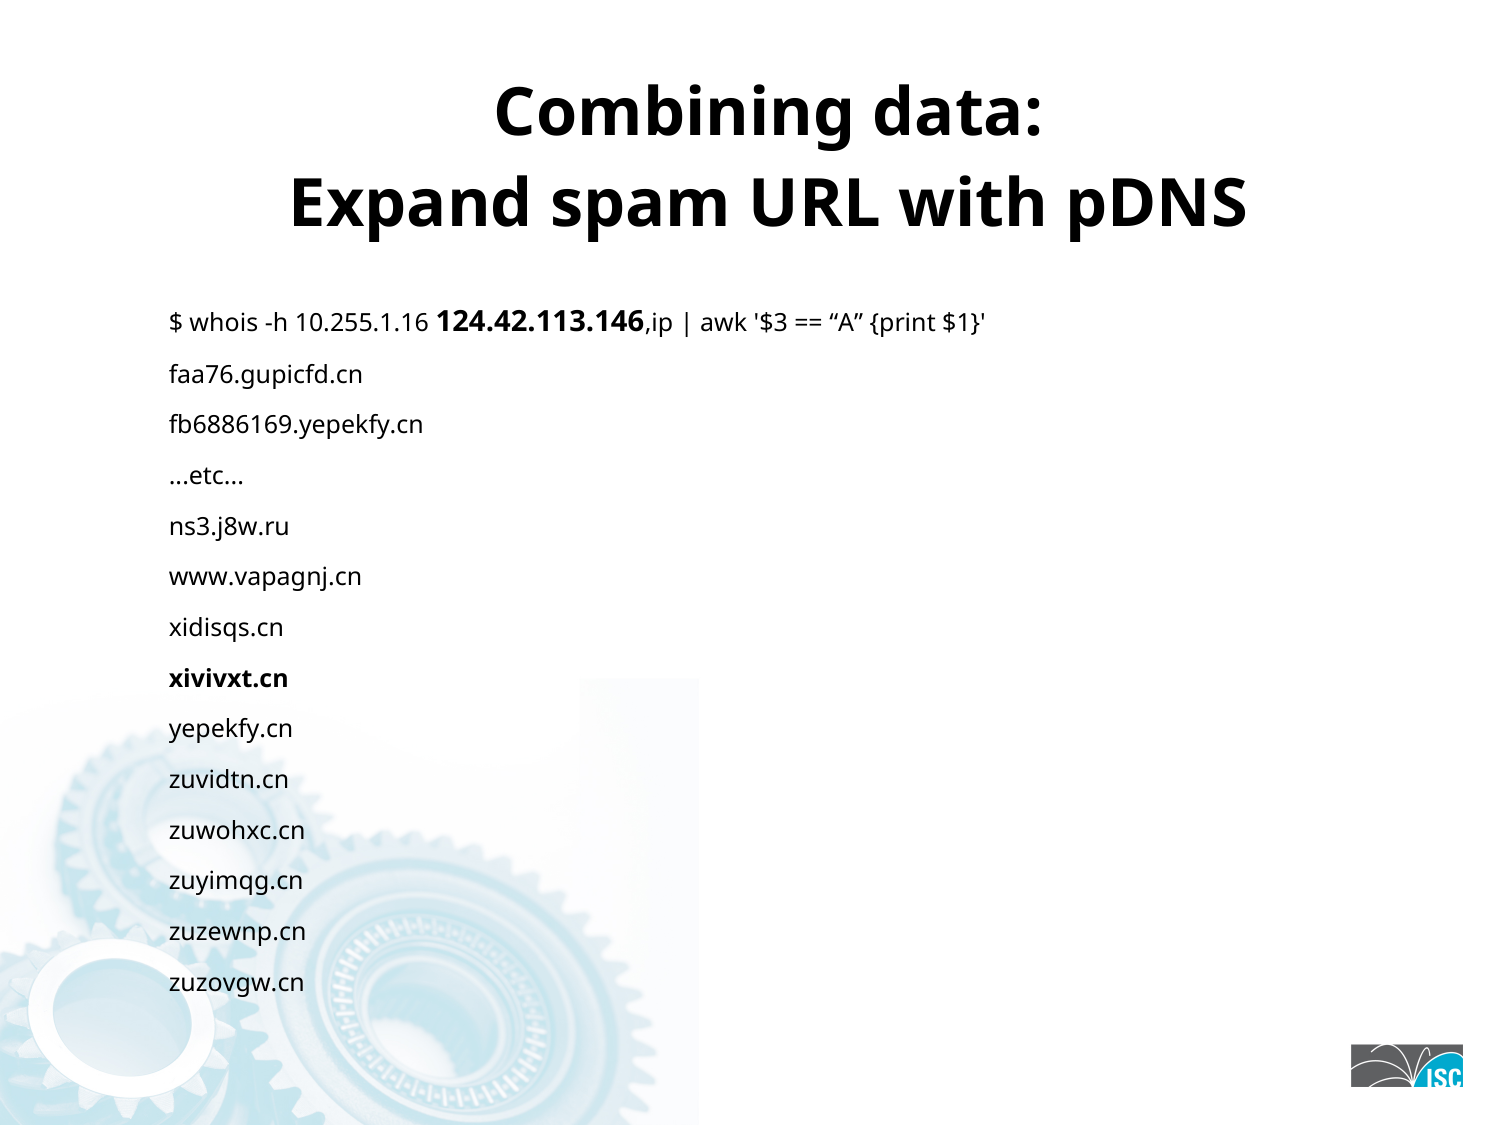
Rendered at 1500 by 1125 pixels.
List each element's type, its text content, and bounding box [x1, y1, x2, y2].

picture [0, 0, 1500, 1125]
title Combining data: Expand spam URL with pDNS [112, 54, 1426, 256]
list $ whois -h 10.255.1.16 124.42.113.146,ip | awk '$3 == “A” {print $1}' faa76.gupicfd.cn fb6886169.yepekfy.cn ...etc... ns3.j8w.ru www.vapagnj.cn xidisqs.cn xivivxt.cn yepekfy.cn zuvidtn.cn zuwohxc.cn zuyimqg.cn zuzewnp.cn zuzovgw.cn [112, 299, 1355, 961]
